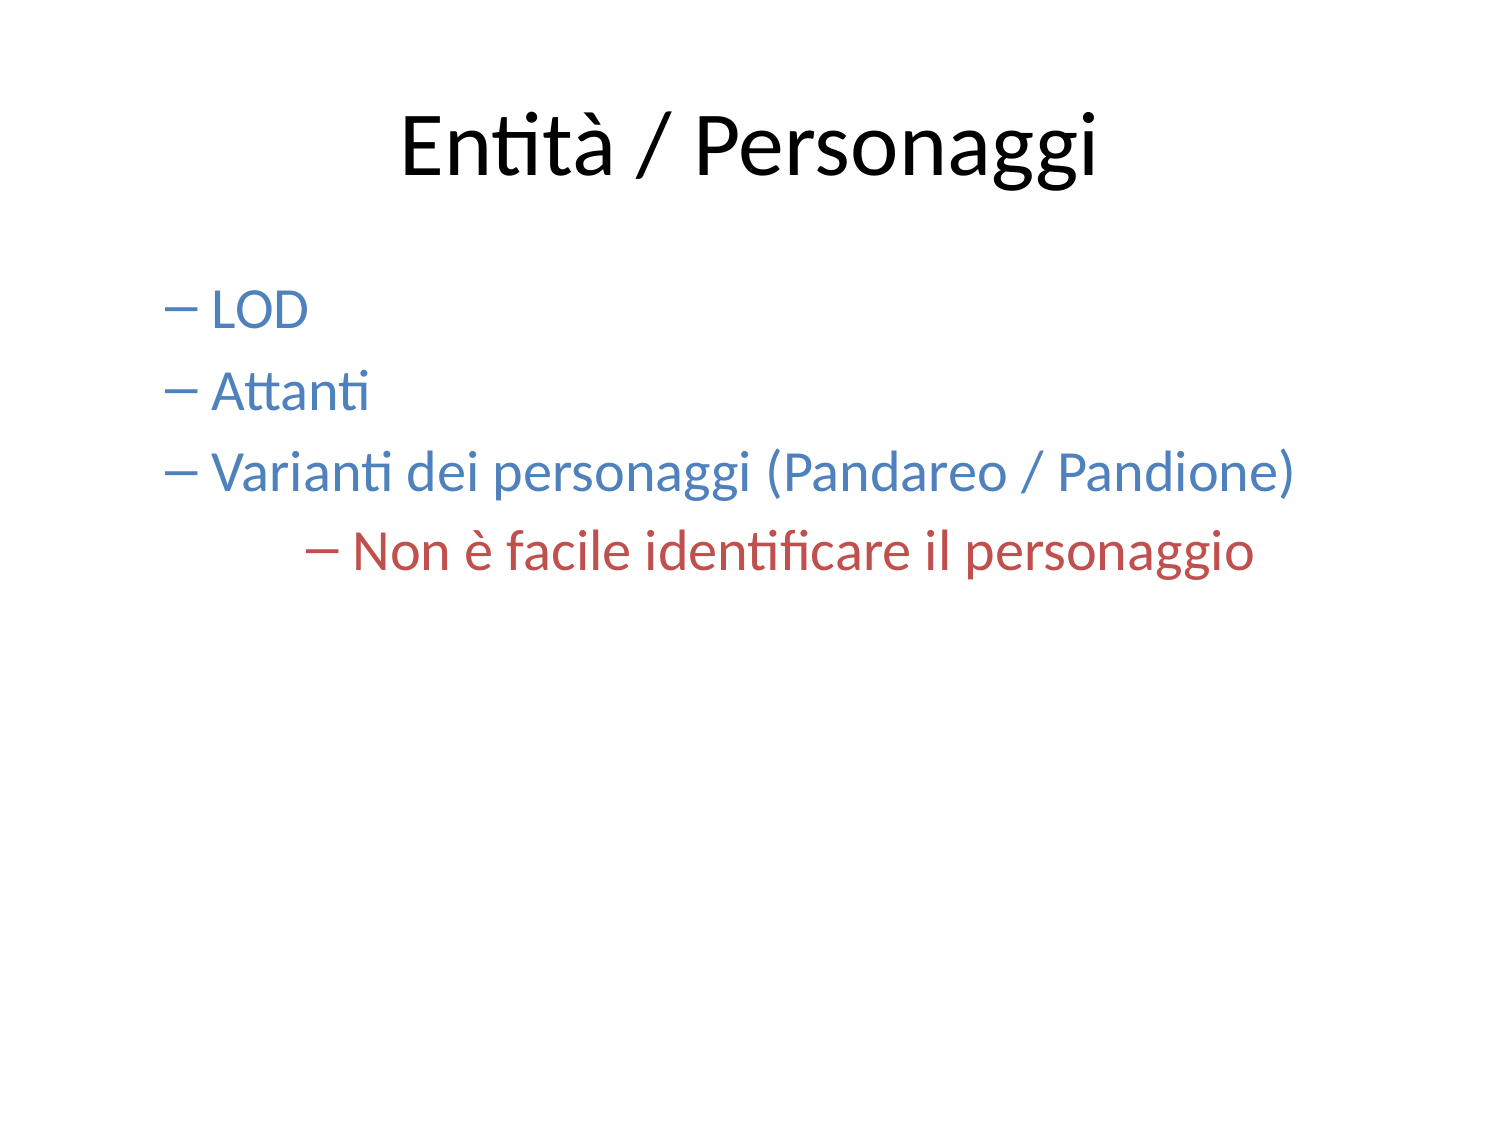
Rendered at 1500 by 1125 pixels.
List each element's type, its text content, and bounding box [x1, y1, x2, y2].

text_box Entità / Personaggi [75, 45, 1425, 233]
text_box LOD Attanti Varianti dei personaggi (Pandareo / Pandione) Non è facile identificare il personaggio [75, 262, 1425, 1005]
